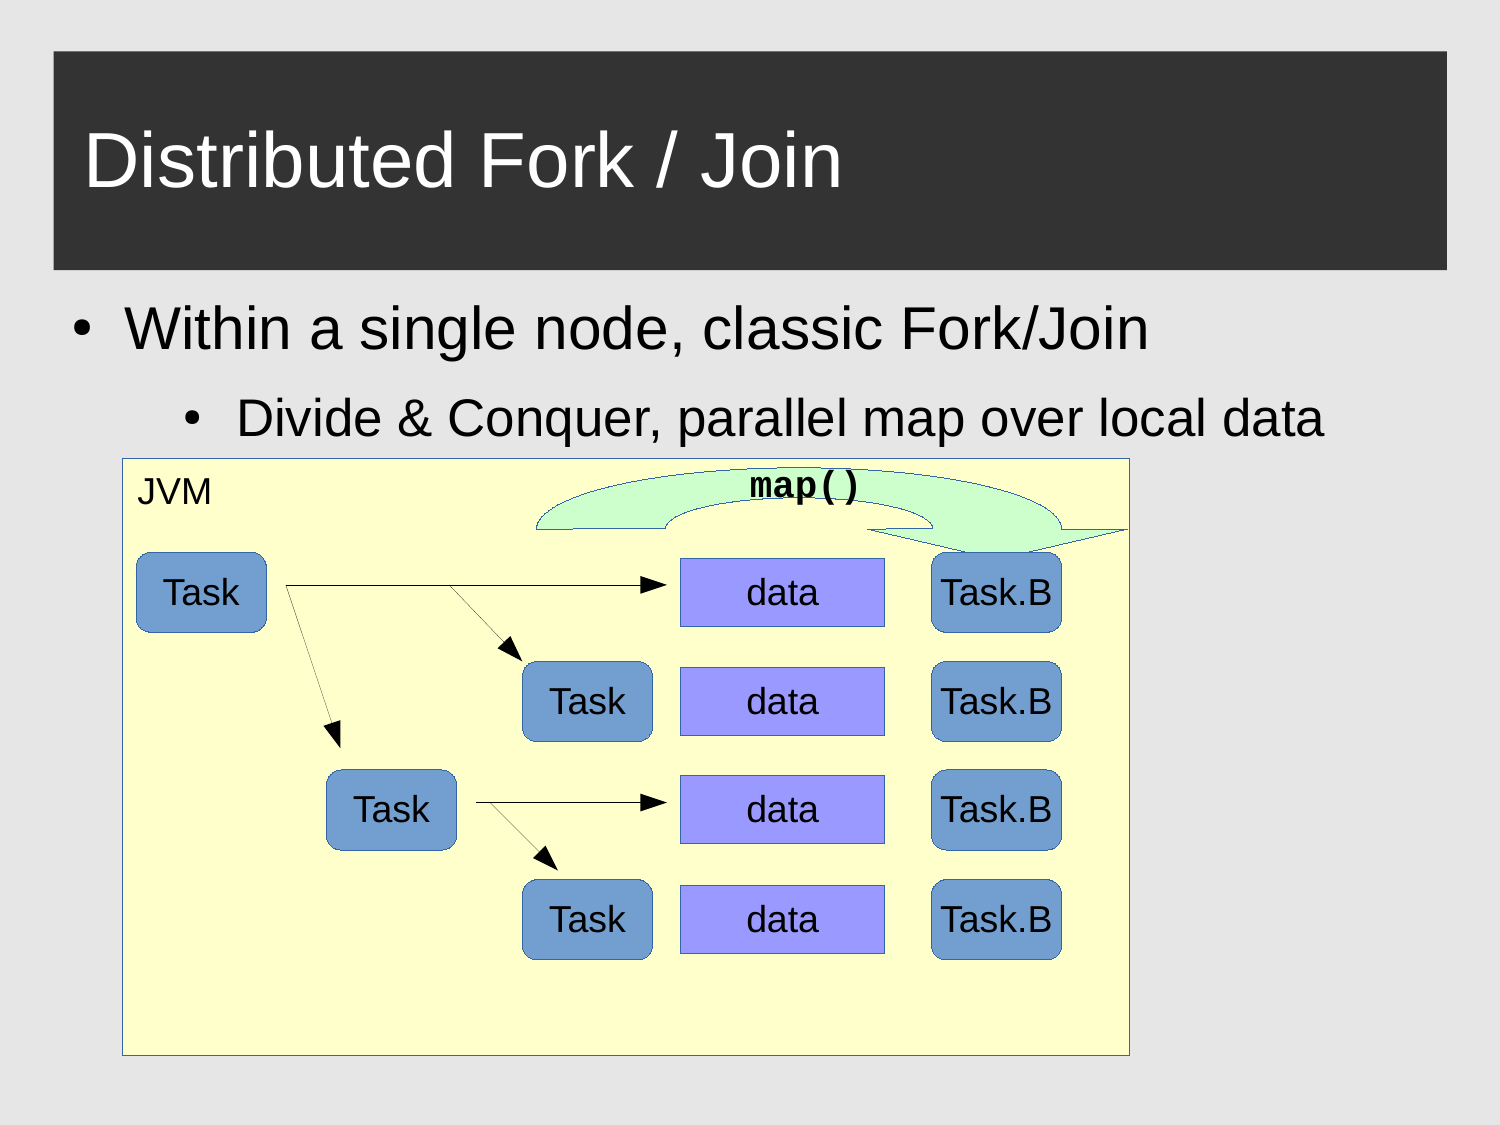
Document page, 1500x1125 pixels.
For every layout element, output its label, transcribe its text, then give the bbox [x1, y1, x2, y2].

text_box data [680, 775, 885, 844]
text_box data [680, 885, 885, 954]
text_box Task.B [931, 769, 1062, 851]
text_box [122, 458, 1130, 1056]
text_box data [680, 667, 885, 736]
text_box Task [522, 661, 653, 742]
text_box Task [326, 769, 457, 851]
text_box data [680, 558, 885, 627]
text_box JVM [122, 463, 286, 558]
title Distributed Fork / Join [53, 51, 1447, 271]
text_box Task.B [931, 552, 1062, 633]
text_box Task [136, 552, 267, 633]
text_box Task.B [931, 879, 1062, 960]
list Within a single node, classic Fork/Join Divide & Conquer, parallel map over local data [53, 294, 1447, 991]
text_box Task [522, 879, 653, 960]
text_box Task.B [931, 661, 1062, 742]
text_box map() [735, 458, 912, 517]
